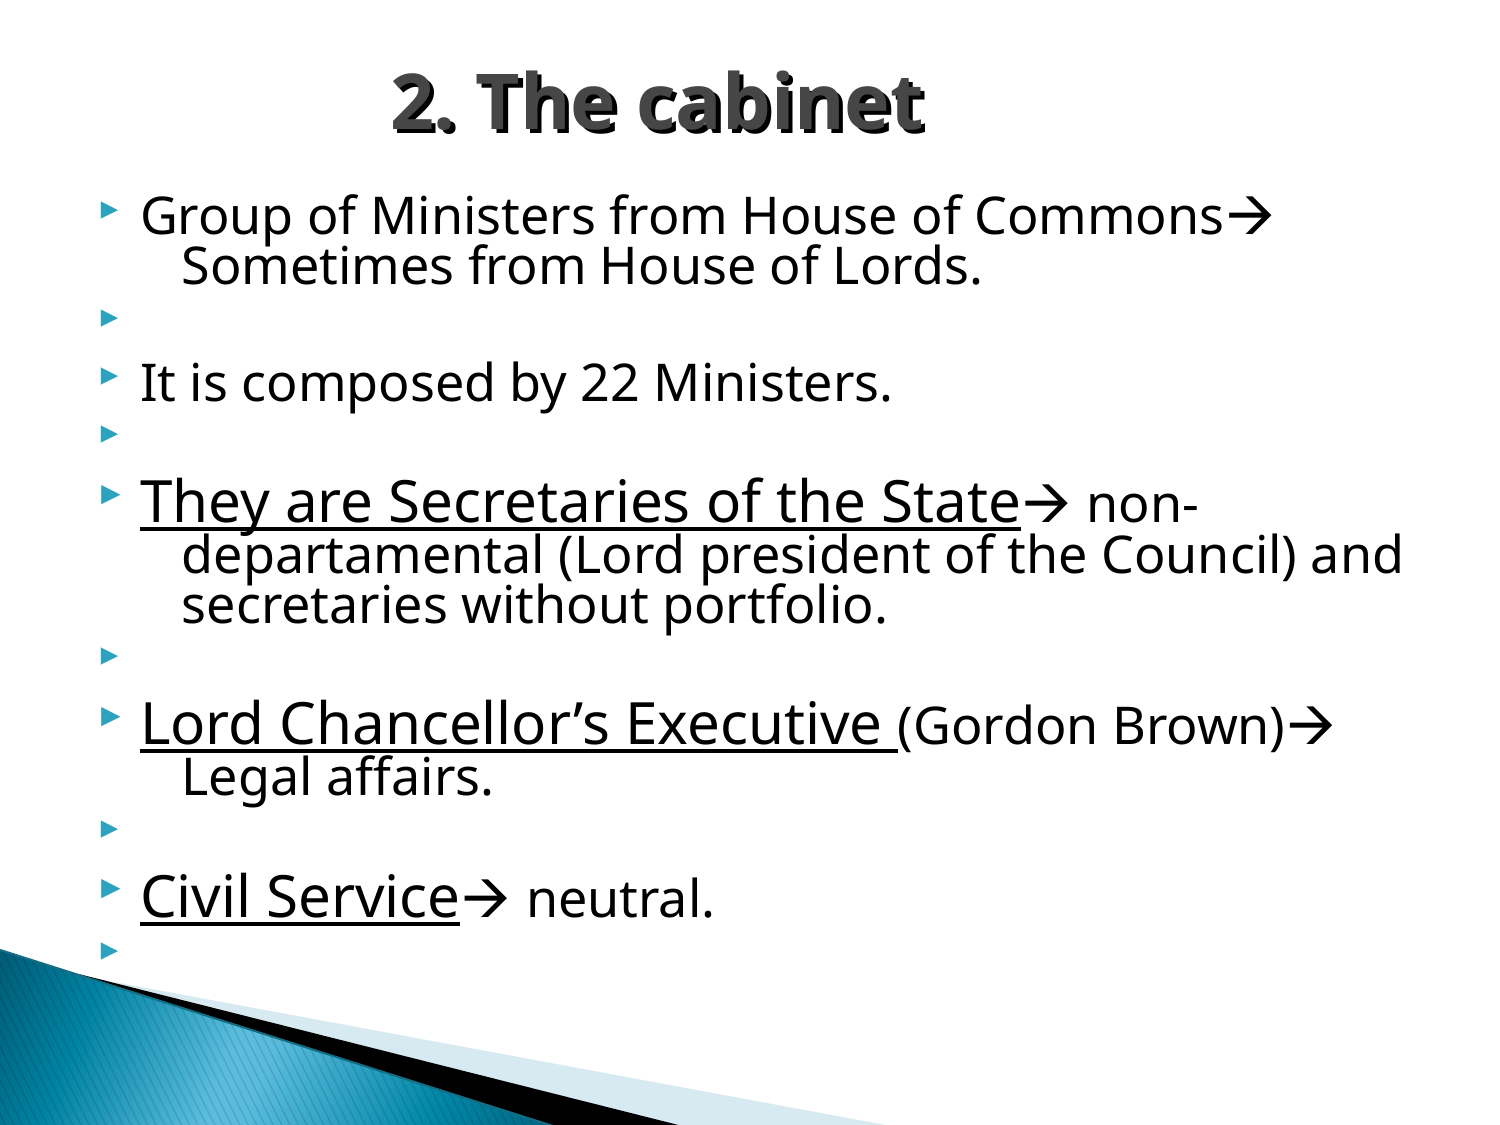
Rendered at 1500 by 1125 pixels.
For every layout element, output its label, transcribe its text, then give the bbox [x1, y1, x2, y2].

title 2. The cabinet [75, 45, 1426, 233]
list Group of Ministers from House of Commons Sometimes from House of Lords. It is composed by 22 Ministers. They are Secretaries of the State non-departamental (Lord president of the Council) and secretaries without portfolio. Lord Chancellor’s Executive (Gordon Brown) Legal affairs. Civil Service neutral. [46, 187, 1426, 1020]
